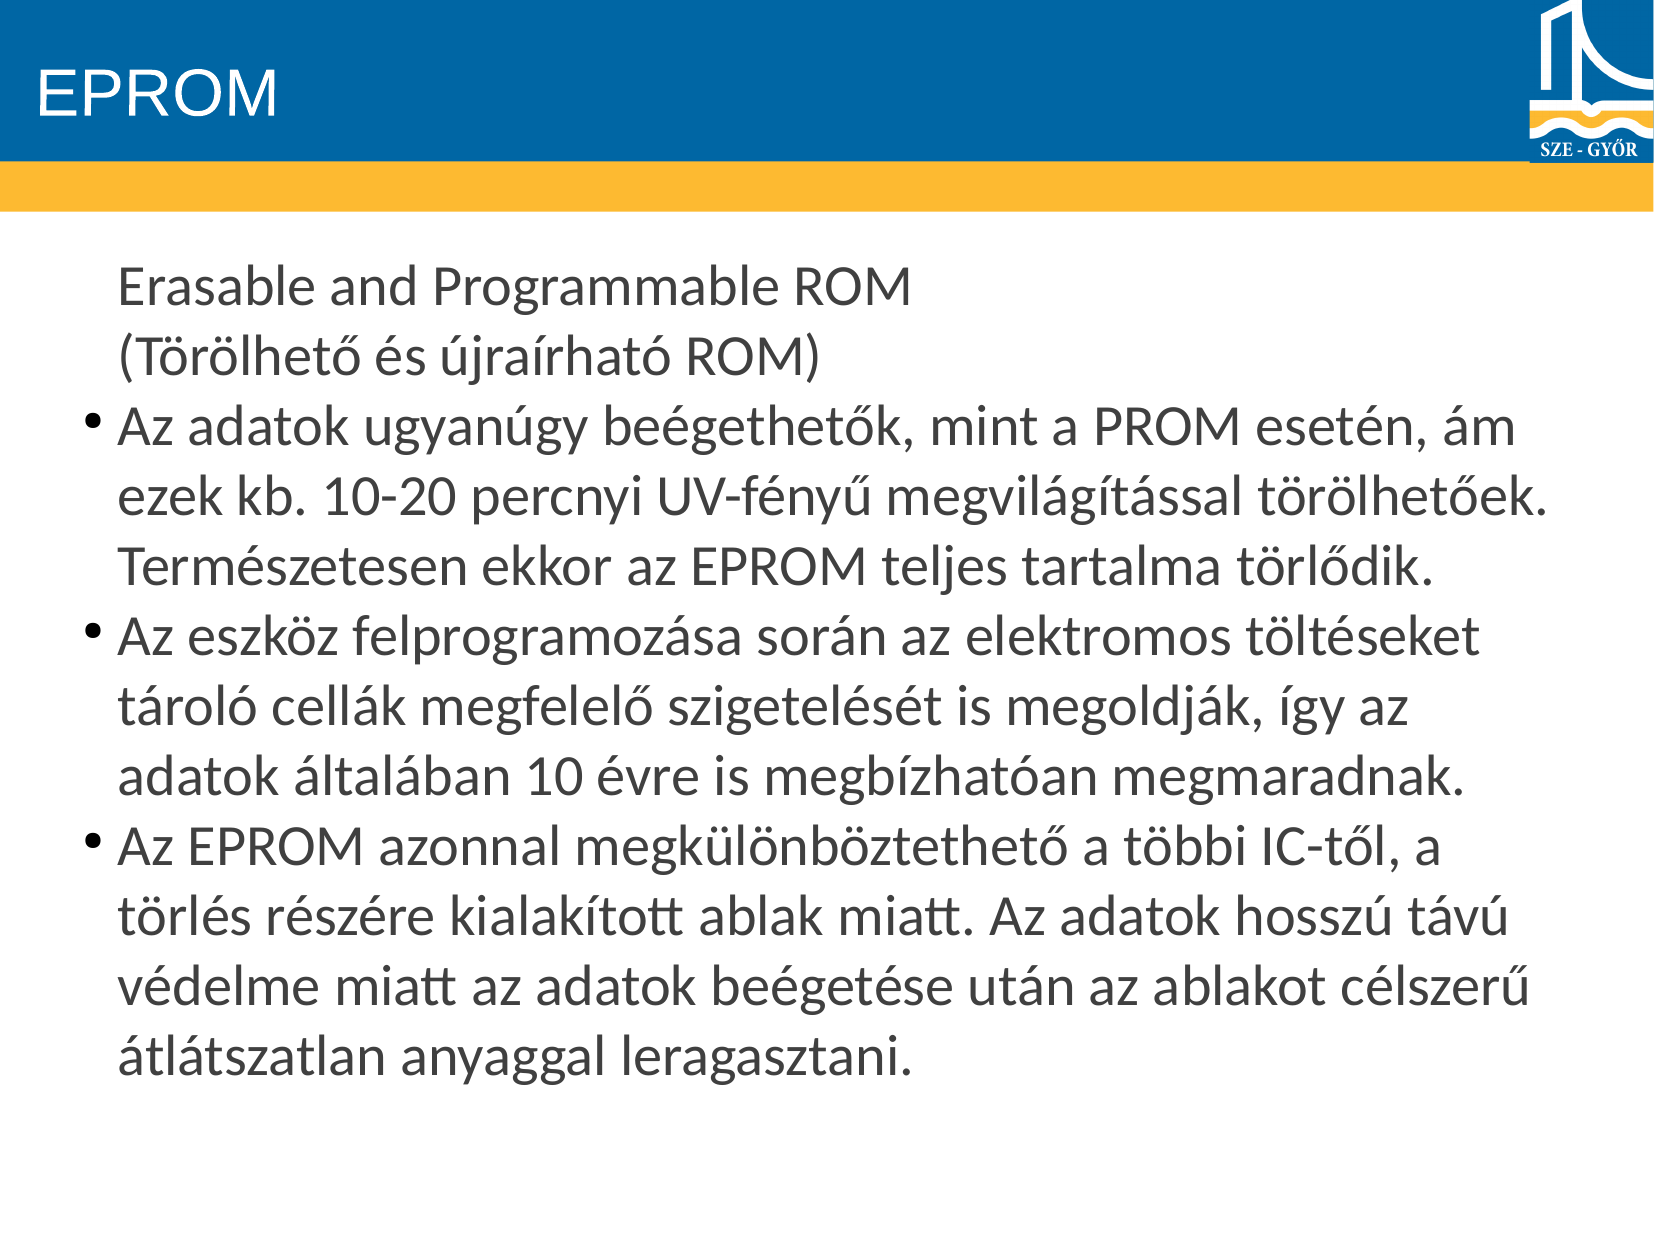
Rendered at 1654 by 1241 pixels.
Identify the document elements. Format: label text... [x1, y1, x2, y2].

text_box Erasable and Programmable ROM (Törölhető és újraírható ROM) Az adatok ugyanúgy beégethetők, mint a PROM esetén, ám ezek kb. 10-20 percnyi UV-fényű megvilágítással törölhetőek. Természetesen ekkor az EPROM teljes tartalma törlődik. Az eszköz felprogramozása során az elektromos töltéseket tároló cellák megfelelő szigetelését is megoldják, így az adatok általában 10 évre is megbízhatóan megmaradnak. Az EPROM azonnal megkülönböztethető a többi IC-től, a törlés részére kialakított ablak miatt. Az adatok hosszú távú védelme miatt az adatok beégetése után az ablakot célszerű átlátszatlan anyaggal leragasztani. [82, 247, 1571, 1198]
picture [1529, 0, 1654, 163]
text_box EPROM [34, 48, 1524, 144]
